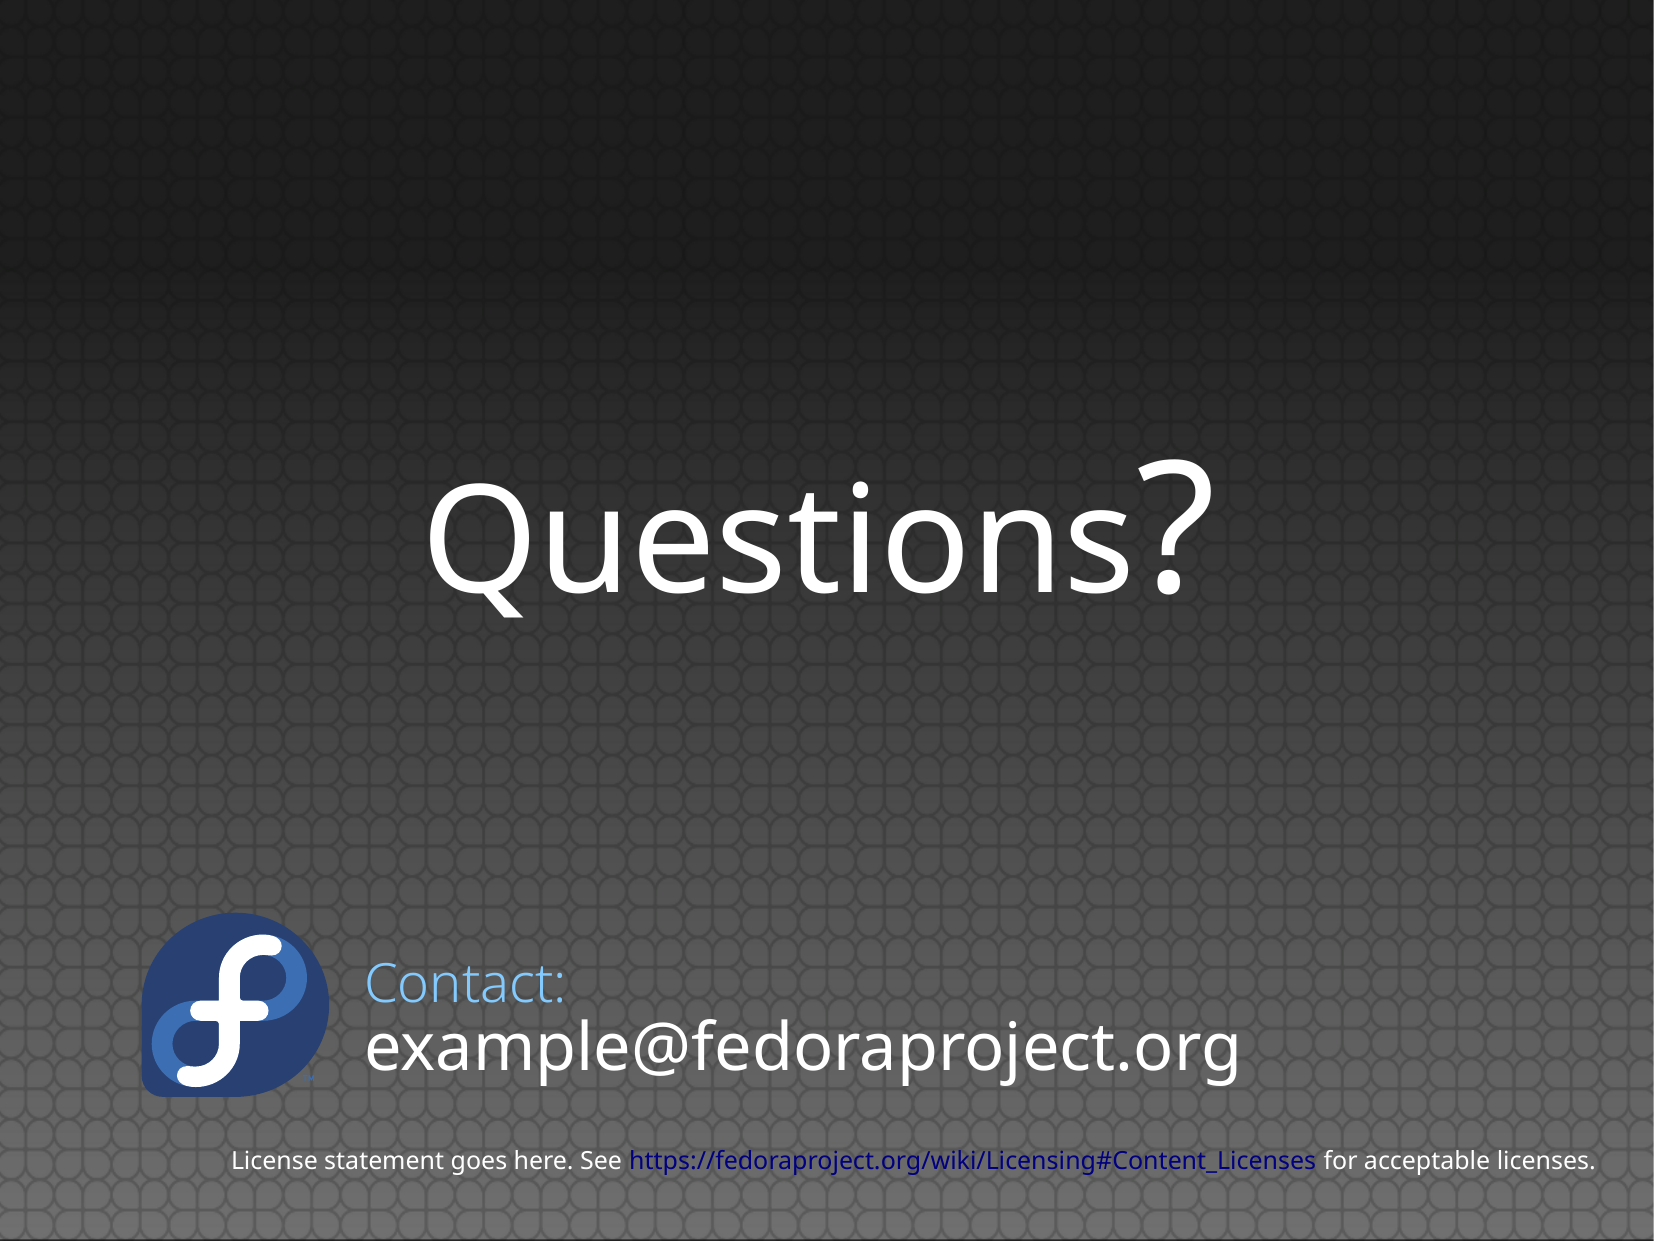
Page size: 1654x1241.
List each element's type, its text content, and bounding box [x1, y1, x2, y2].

text_box Contact: [349, 937, 703, 1016]
text_box example@fedoraproject.org [349, 992, 1455, 1085]
title Questions? [30, 414, 1606, 628]
text_box License statement goes here. See https://fedoraproject.org/wiki/Licensing#Content_Licenses for acceptable licenses. [52, 1135, 1612, 1219]
picture [0, 0, 1654, 1241]
